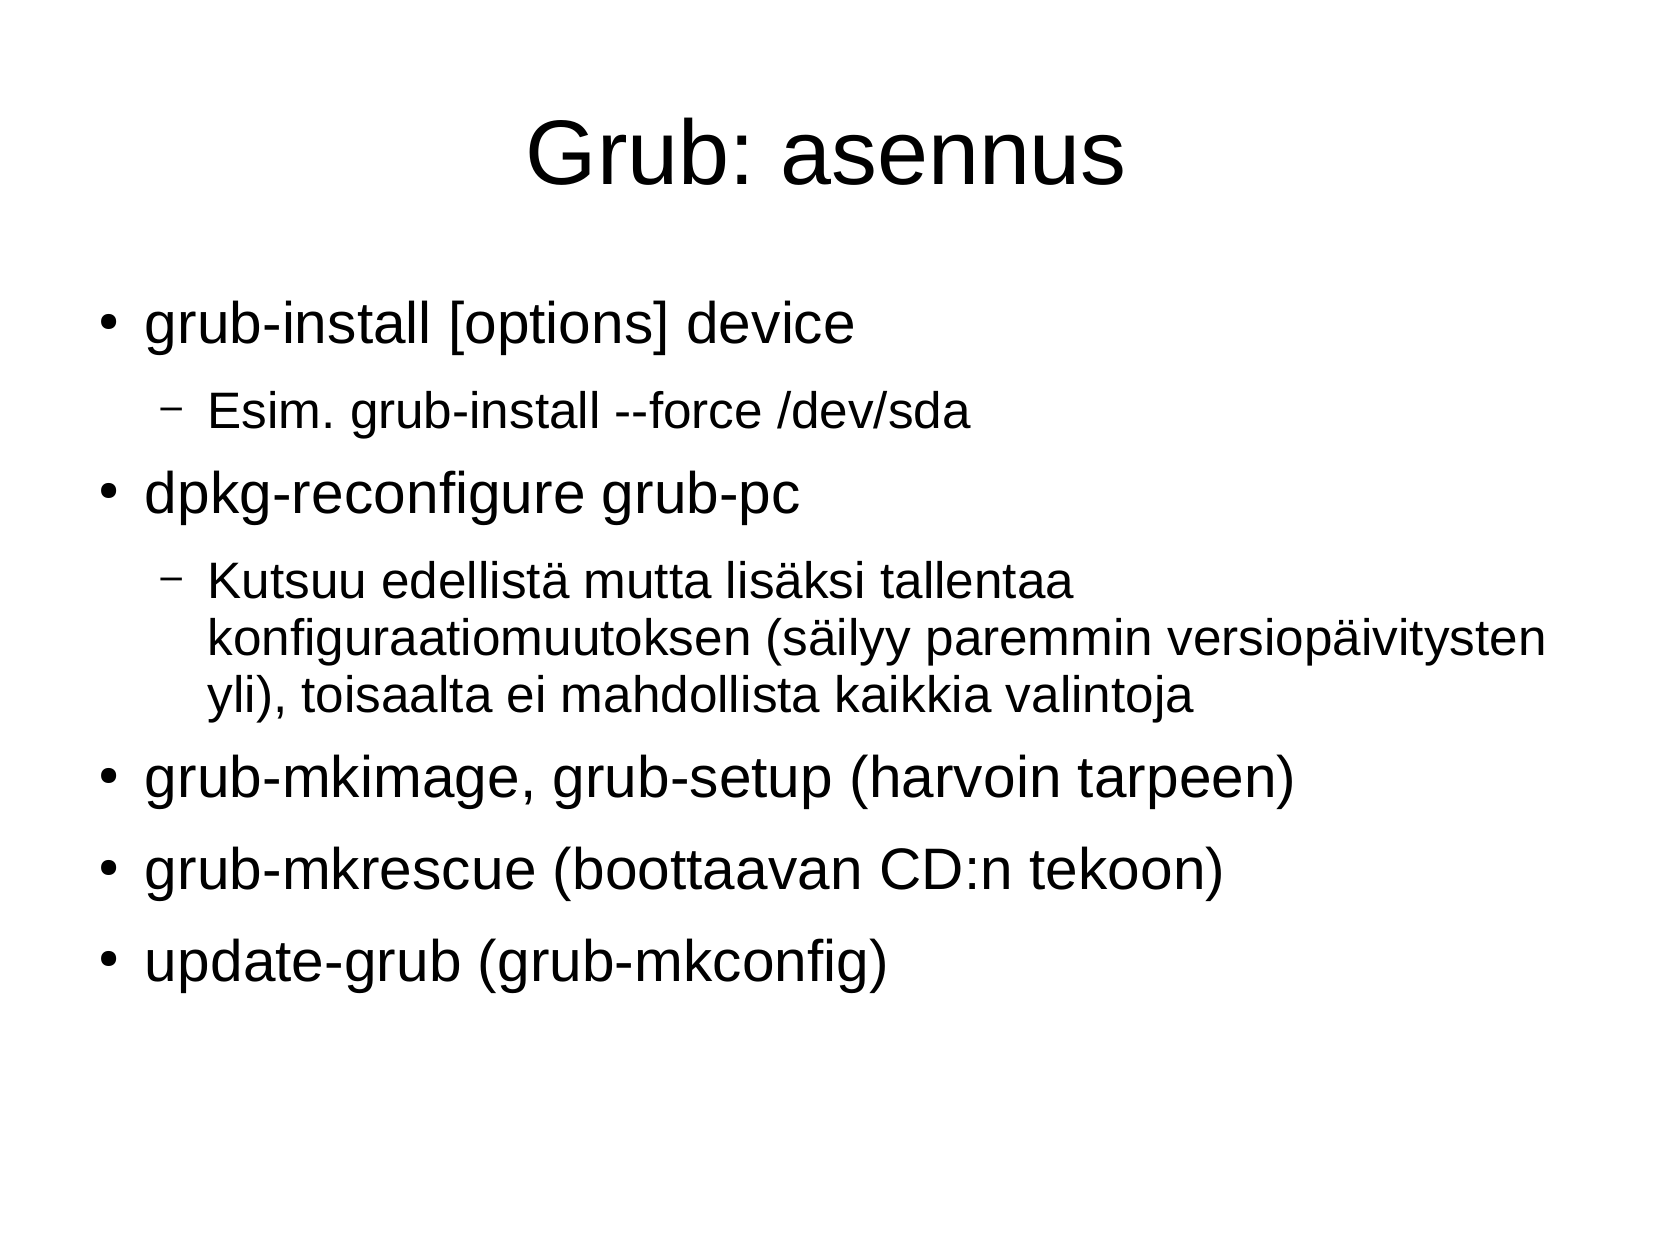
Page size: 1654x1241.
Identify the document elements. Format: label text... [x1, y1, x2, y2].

list grub-install [options] device Esim. grub-install --force /dev/sda dpkg-reconfigure grub-pc Kutsuu edellistä mutta lisäksi tallentaa konfiguraatiomuutoksen (säilyy paremmin versiopäivitysten yli), toisaalta ei mahdollista kaikkia valintoja grub-mkimage, grub-setup (harvoin tarpeen) grub-mkrescue (boottaavan CD:n tekoon) update-grub (grub-mkconfig) [82, 290, 1571, 1010]
title Grub: asennus [82, 49, 1571, 257]
